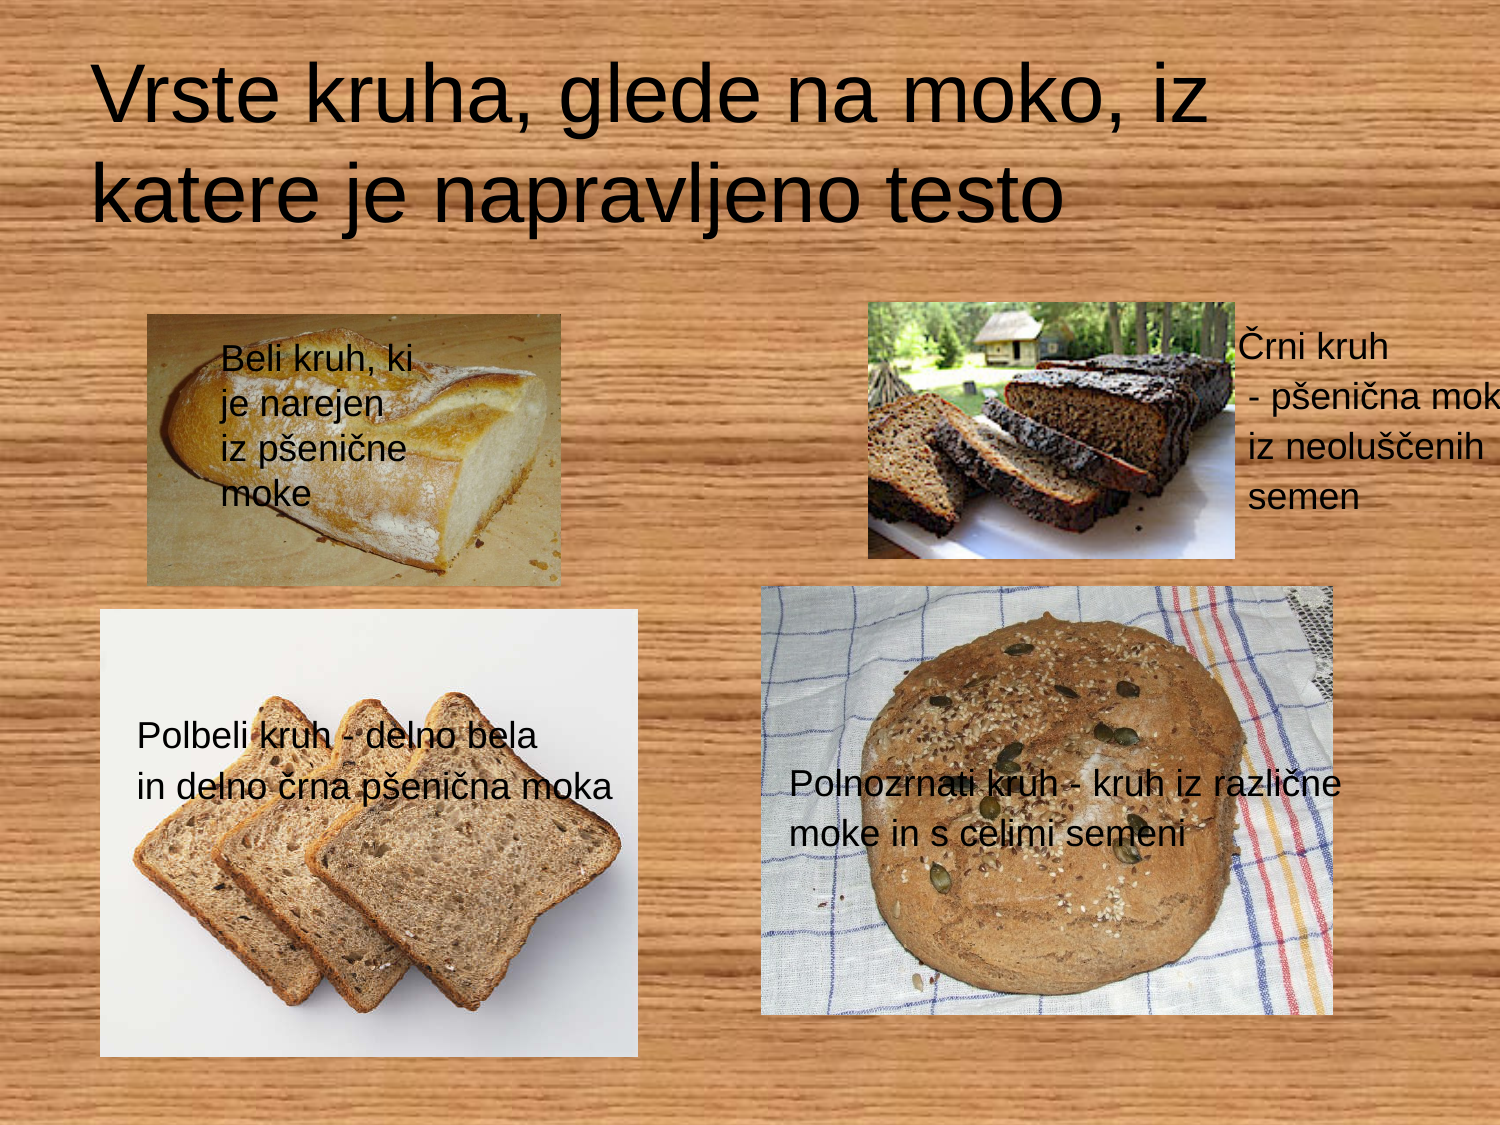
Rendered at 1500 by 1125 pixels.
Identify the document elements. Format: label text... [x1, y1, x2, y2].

text_box Polbeli kruh - delno bela in delno črna pšenična moka [100, 704, 628, 815]
text_box Beli kruh, ki je narejen iz pšenične moke [195, 326, 433, 522]
text_box Polnozrnati kruh - kruh iz različne moke in s celimi semeni [774, 751, 1368, 862]
text_box Črni kruh - pšenična moka iz neoluščenih semen [1222, 314, 1500, 525]
title Vrste kruha, glede na moko, iz katere je napravljeno testo [75, 45, 1425, 233]
picture [0, 0, 1500, 1125]
